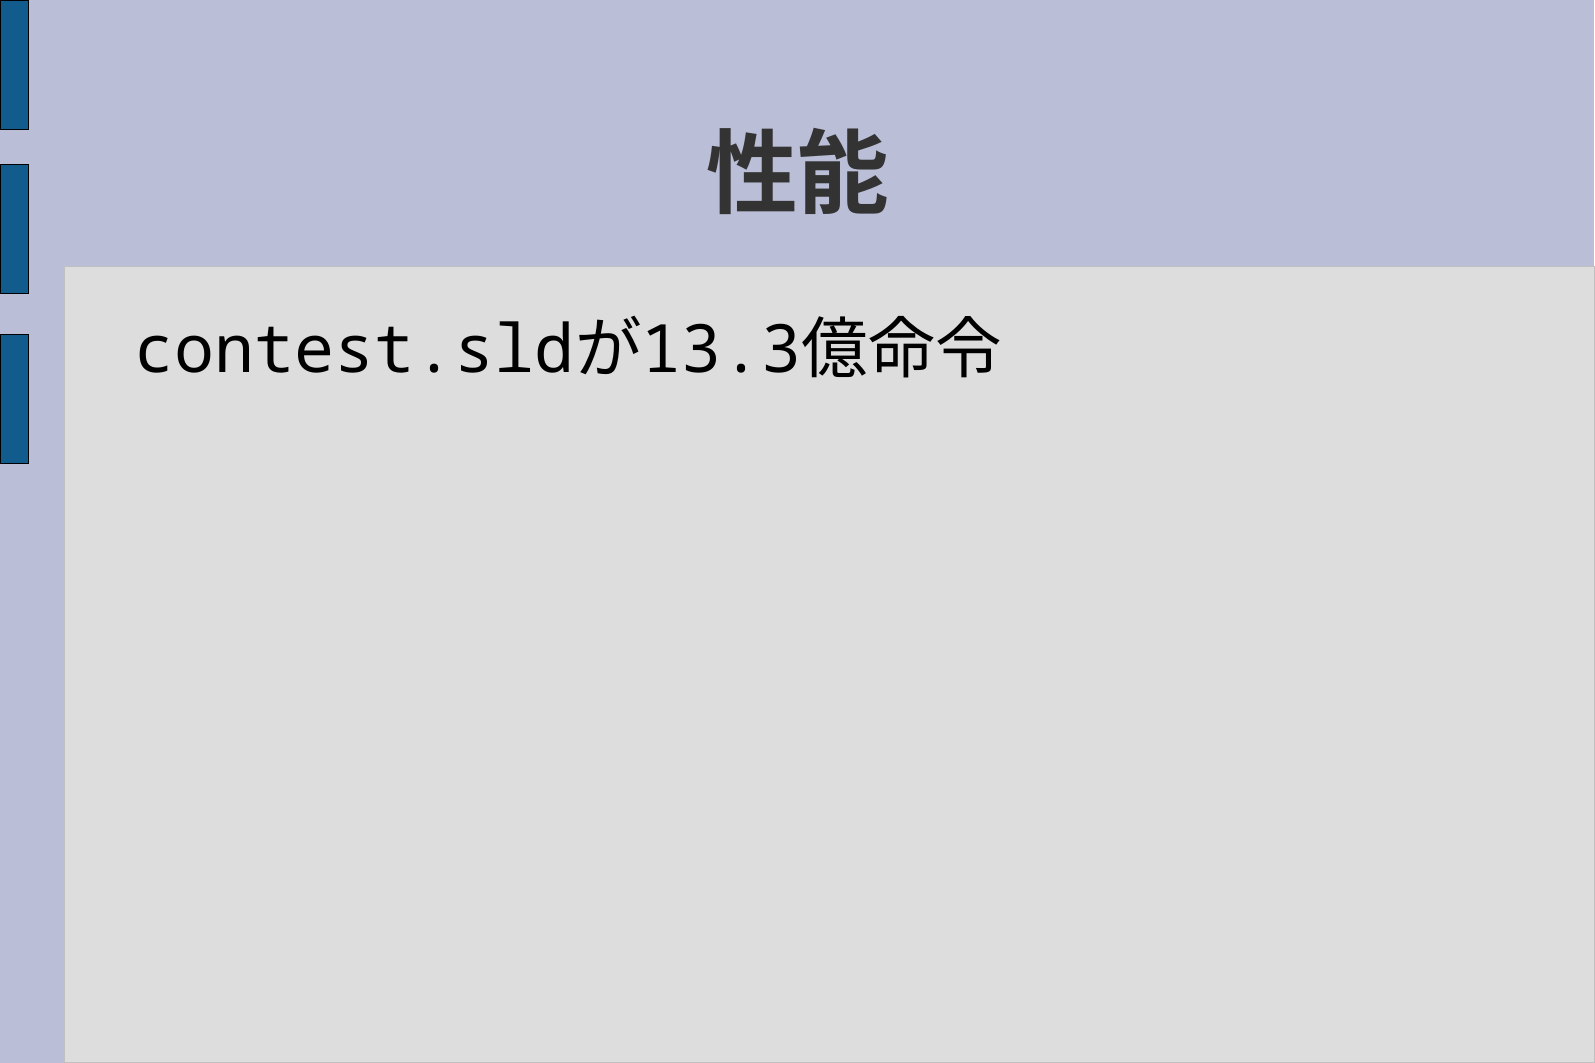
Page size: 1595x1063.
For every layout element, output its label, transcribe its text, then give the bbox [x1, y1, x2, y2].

list contest.sldが13.3億命令 [117, 295, 1479, 966]
title 性能 [117, 78, 1479, 256]
